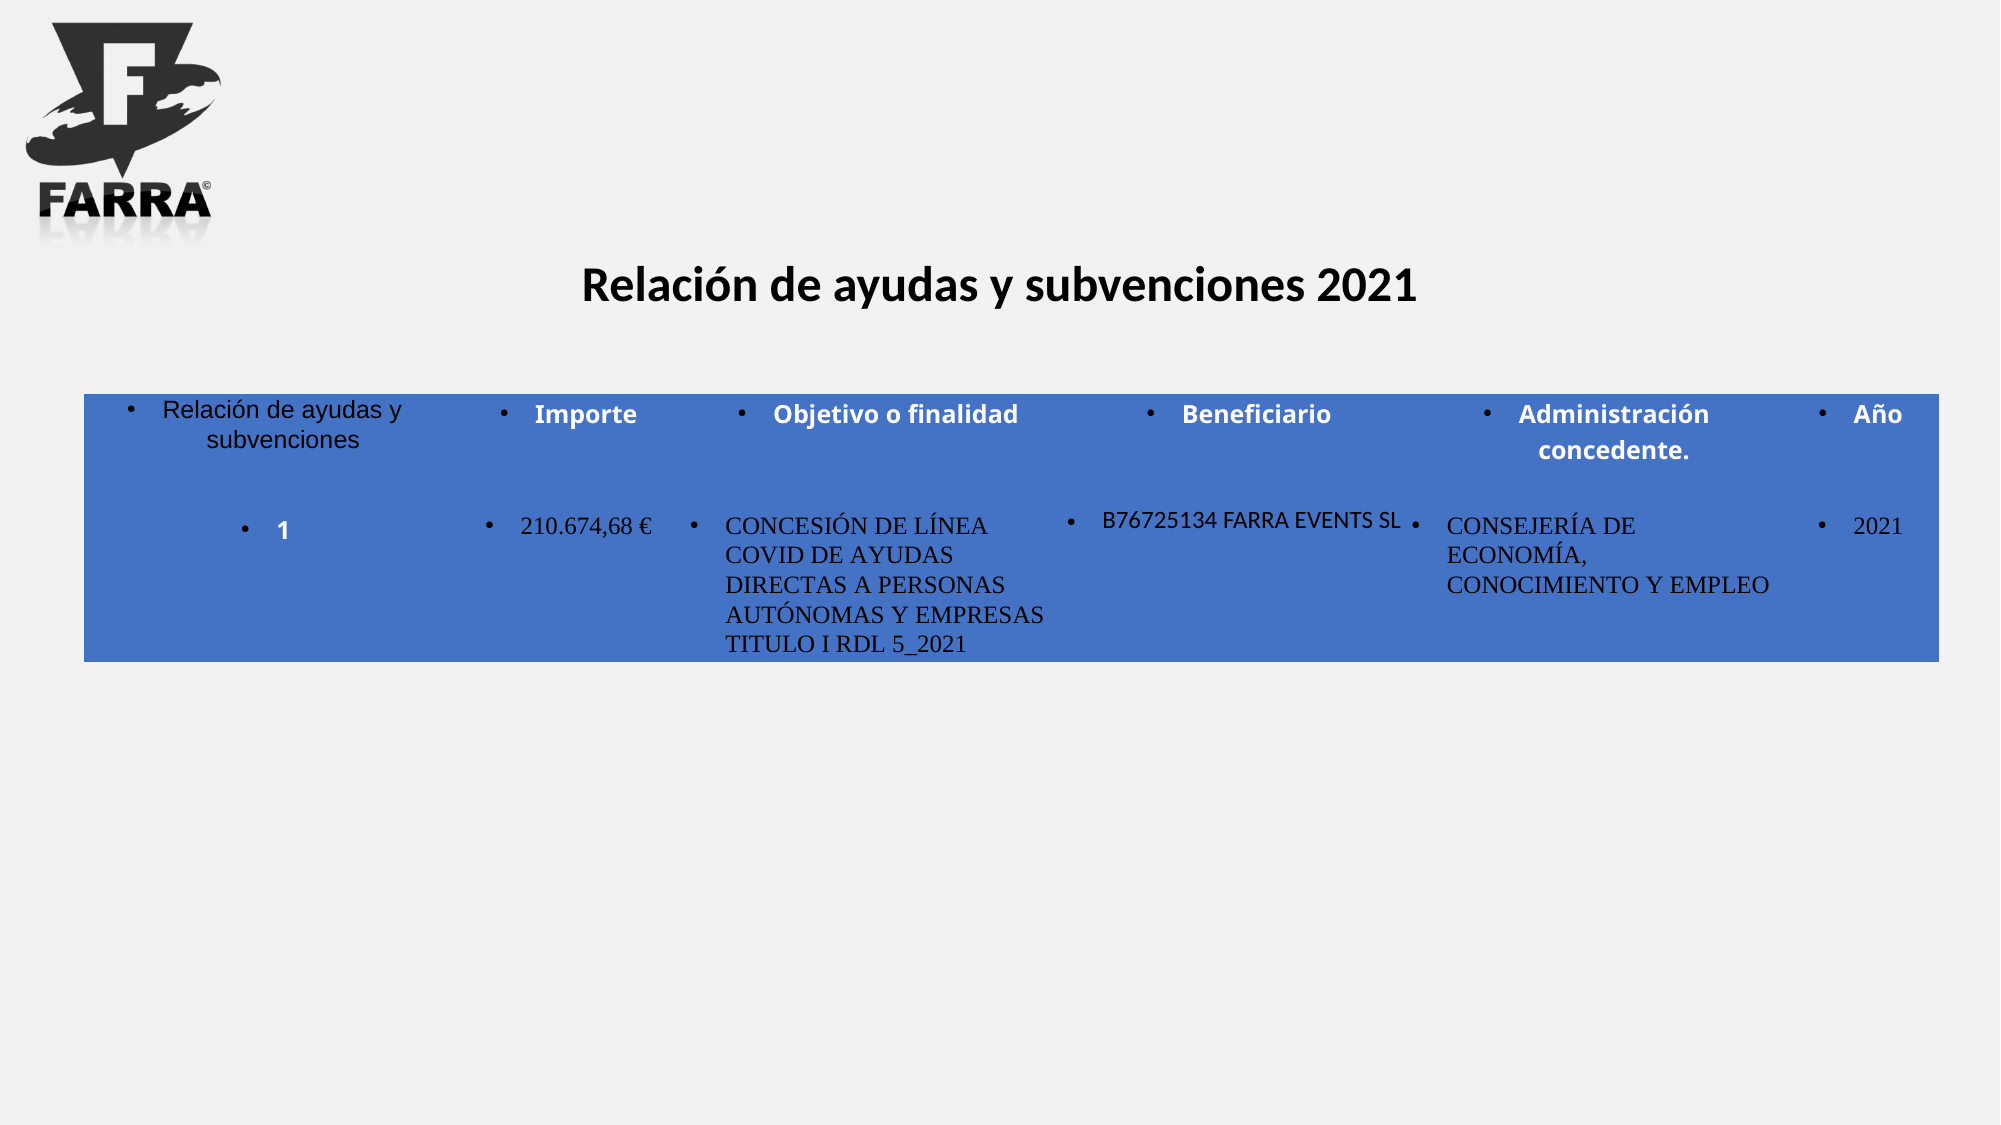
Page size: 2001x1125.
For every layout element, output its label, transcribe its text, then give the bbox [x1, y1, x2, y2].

table_header Objetivo o finalidad [690, 394, 1067, 510]
text_box [0, 0, 2000, 1125]
table_header Administración concedente. [1411, 394, 1782, 510]
subtitle Relación de ayudas y subvenciones 2021 [249, 251, 1750, 394]
table_cell 1 [84, 510, 447, 662]
table_header Relación de ayudas y subvenciones [84, 394, 447, 510]
table_cell 2021 [1782, 510, 1939, 662]
table_cell CONCESIÓN DE LÍNEA COVID DE AYUDAS DIRECTAS A PERSONAS AUTÓNOMAS Y EMPRESAS TITULO I RDL 5_2021 [690, 510, 1067, 662]
table_cell 210.674,68 € [447, 510, 690, 662]
table_header Importe [447, 394, 690, 510]
table_cell CONSEJERÍA DE ECONOMÍA, CONOCIMIENTO Y EMPLEO [1411, 510, 1782, 662]
table_header Año [1782, 394, 1939, 510]
table_cell B76725134 FARRA EVENTS SL [1067, 510, 1411, 662]
table_header Beneficiario [1067, 394, 1411, 510]
picture [0, 0, 250, 252]
